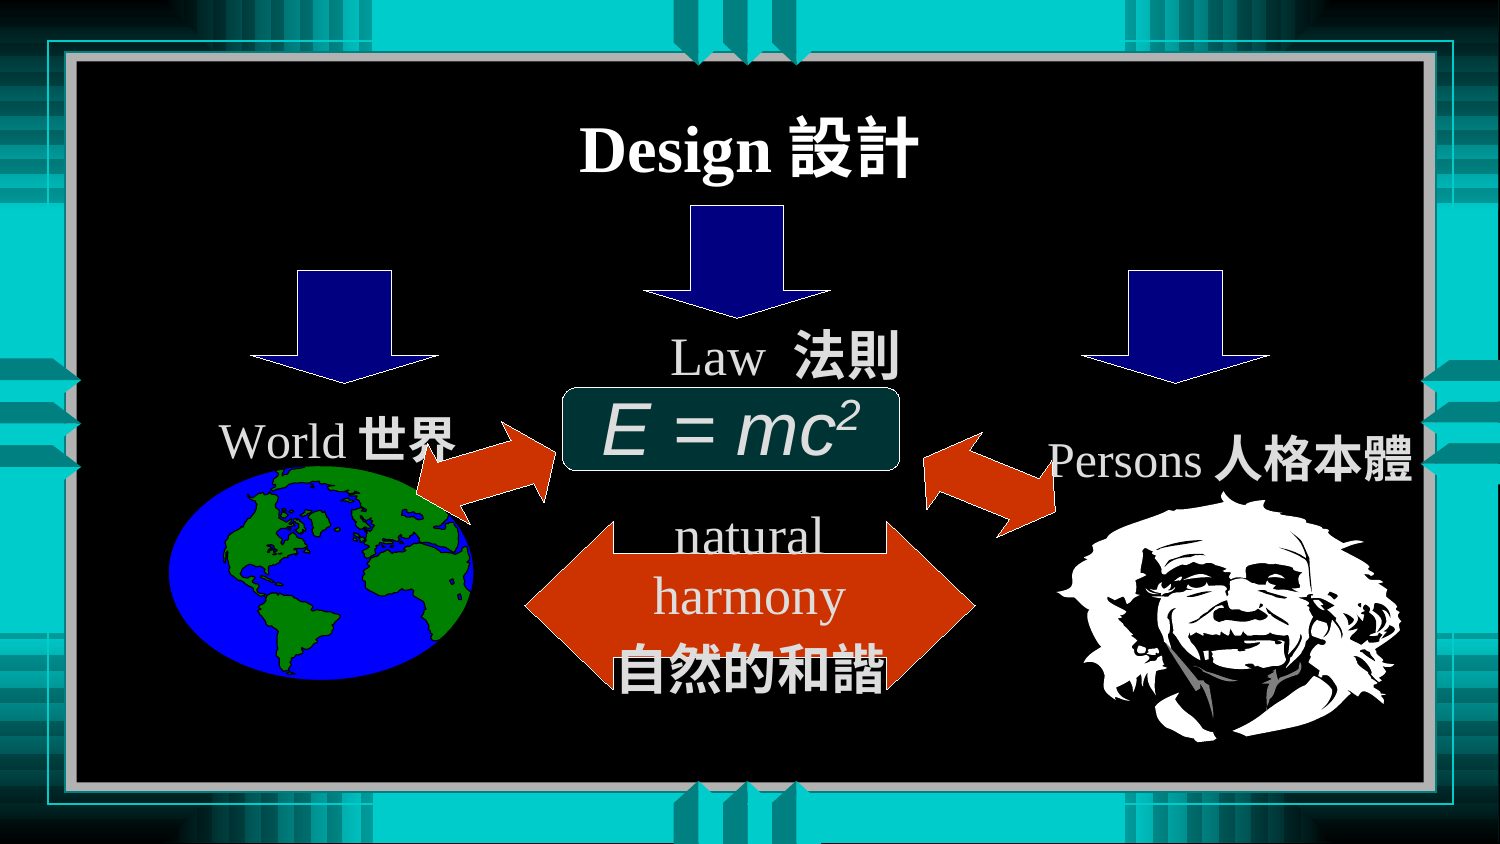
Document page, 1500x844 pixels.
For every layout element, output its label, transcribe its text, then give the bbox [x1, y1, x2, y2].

text_box [416, 421, 556, 525]
text_box Persons人格本體 [1032, 412, 1466, 500]
text_box [1081, 270, 1270, 384]
text_box World世界 [204, 393, 488, 543]
title Design設計 [112, 59, 1388, 200]
chart [1050, 487, 1404, 751]
text_box E = mc2 [562, 387, 900, 471]
chart [167, 464, 475, 682]
text_box Law 法則 [656, 305, 919, 399]
text_box natural harmony 自然的和諧 [524, 521, 976, 690]
text_box [250, 270, 439, 384]
text_box [923, 432, 1056, 538]
text_box [643, 205, 831, 319]
